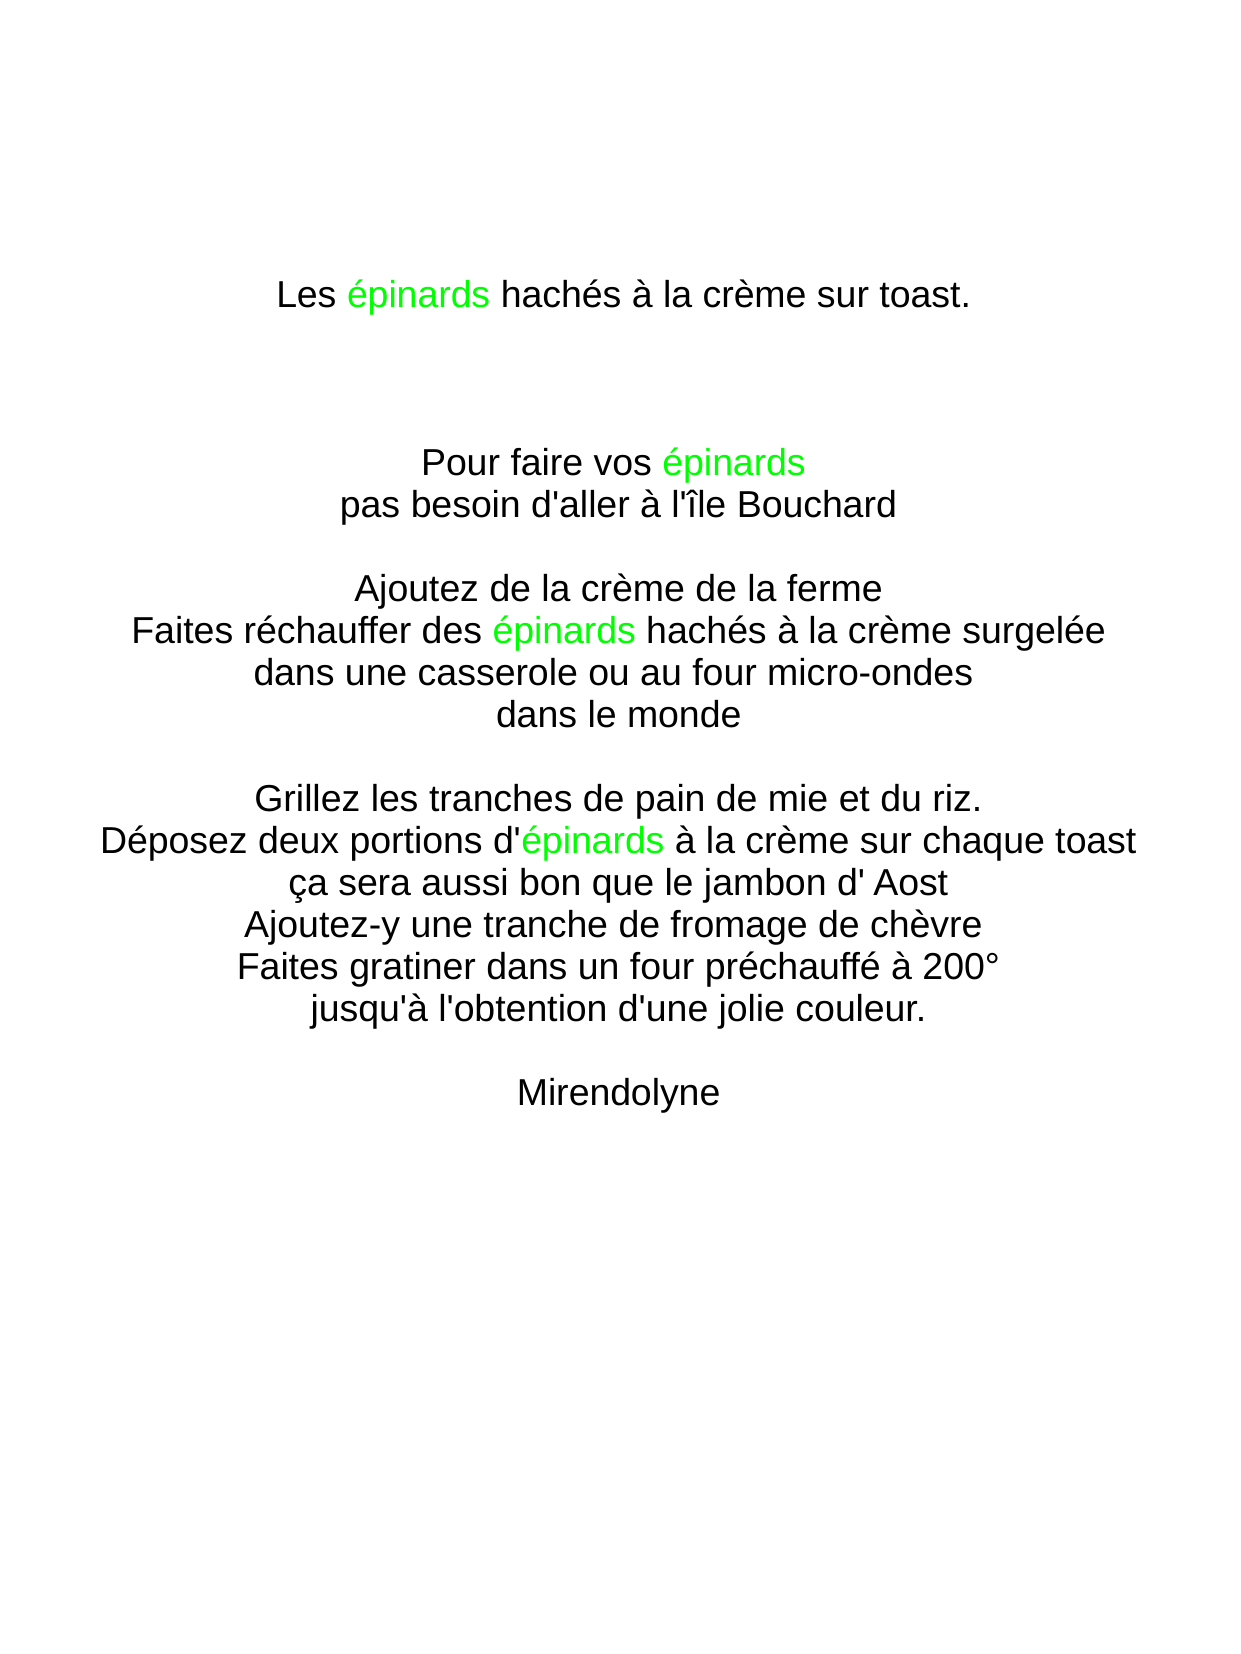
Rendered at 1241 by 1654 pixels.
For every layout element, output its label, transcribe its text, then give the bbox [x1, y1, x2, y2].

text_box Les épinards hachés à la crème sur toast. Pour faire vos épinards pas besoin d'aller à l'île Bouchard Ajoutez de la crème de la ferme Faites réchauffer des épinards hachés à la crème surgelée dans une casserole ou au four micro-ondes dans le monde Grillez les tranches de pain de mie et du riz. Déposez deux portions d'épinards à la crème sur chaque toast ça sera aussi bon que le jambon d' Aost Ajoutez-y une tranche de fromage de chèvre Faites gratiner dans un four préchauffé à 200° jusqu'à l'obtention d'une jolie couleur. Mirendolyne [85, 266, 1152, 1123]
